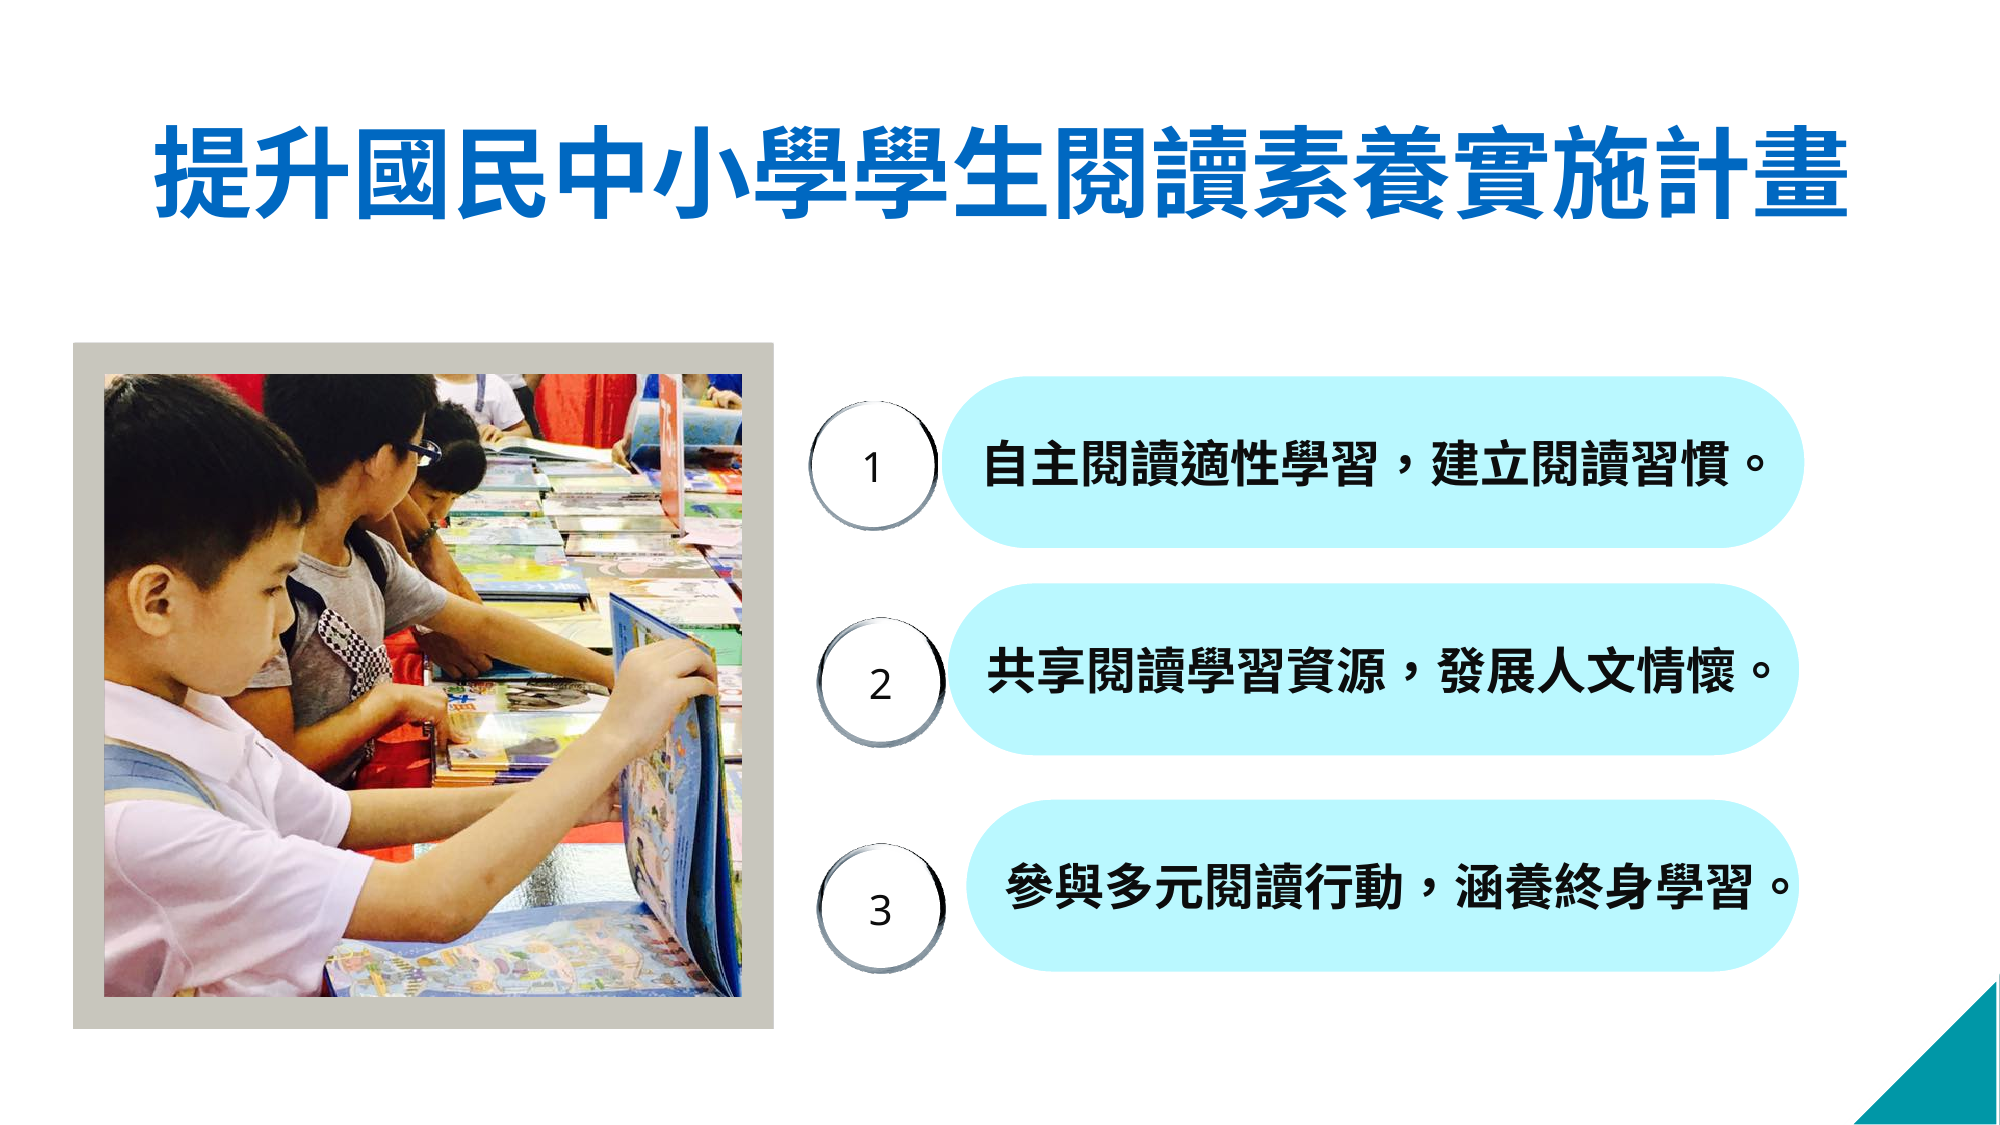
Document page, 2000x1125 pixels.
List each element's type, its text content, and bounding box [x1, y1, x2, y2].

text_box 1 [814, 406, 933, 525]
title 提升國民中小學學生閱讀素養實施計畫 [132, 99, 1996, 251]
picture [816, 617, 946, 748]
picture [808, 400, 939, 531]
text_box 自主閱讀適性學習，建立閱讀習慣。 [942, 374, 1807, 551]
text_box 參與多元閱讀行動，涵養終身學習。 [964, 797, 1802, 974]
text_box 2 [821, 623, 941, 742]
picture [104, 374, 743, 998]
text_box 共享閱讀學習資源，發展人文情懷。 [946, 581, 1802, 758]
text_box 3 [821, 849, 941, 968]
text_box [1848, 973, 2000, 1125]
picture [816, 843, 946, 974]
